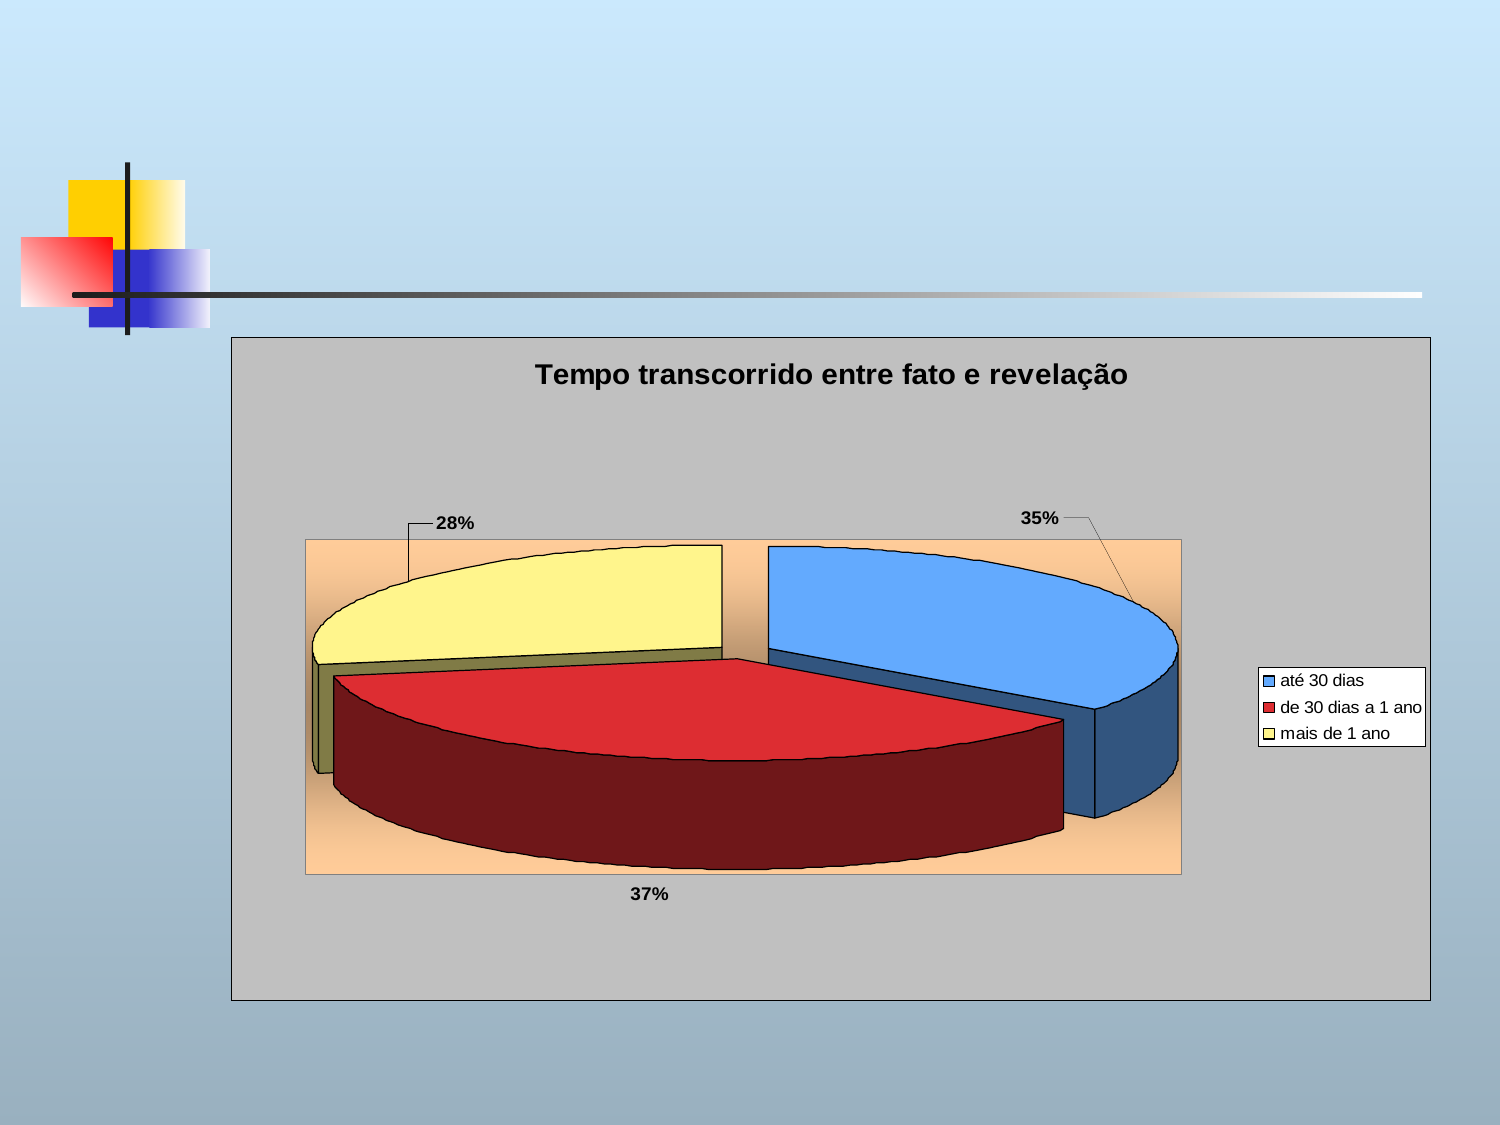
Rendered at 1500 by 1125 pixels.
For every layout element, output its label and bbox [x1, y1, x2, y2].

chart [225, 331, 1438, 1007]
